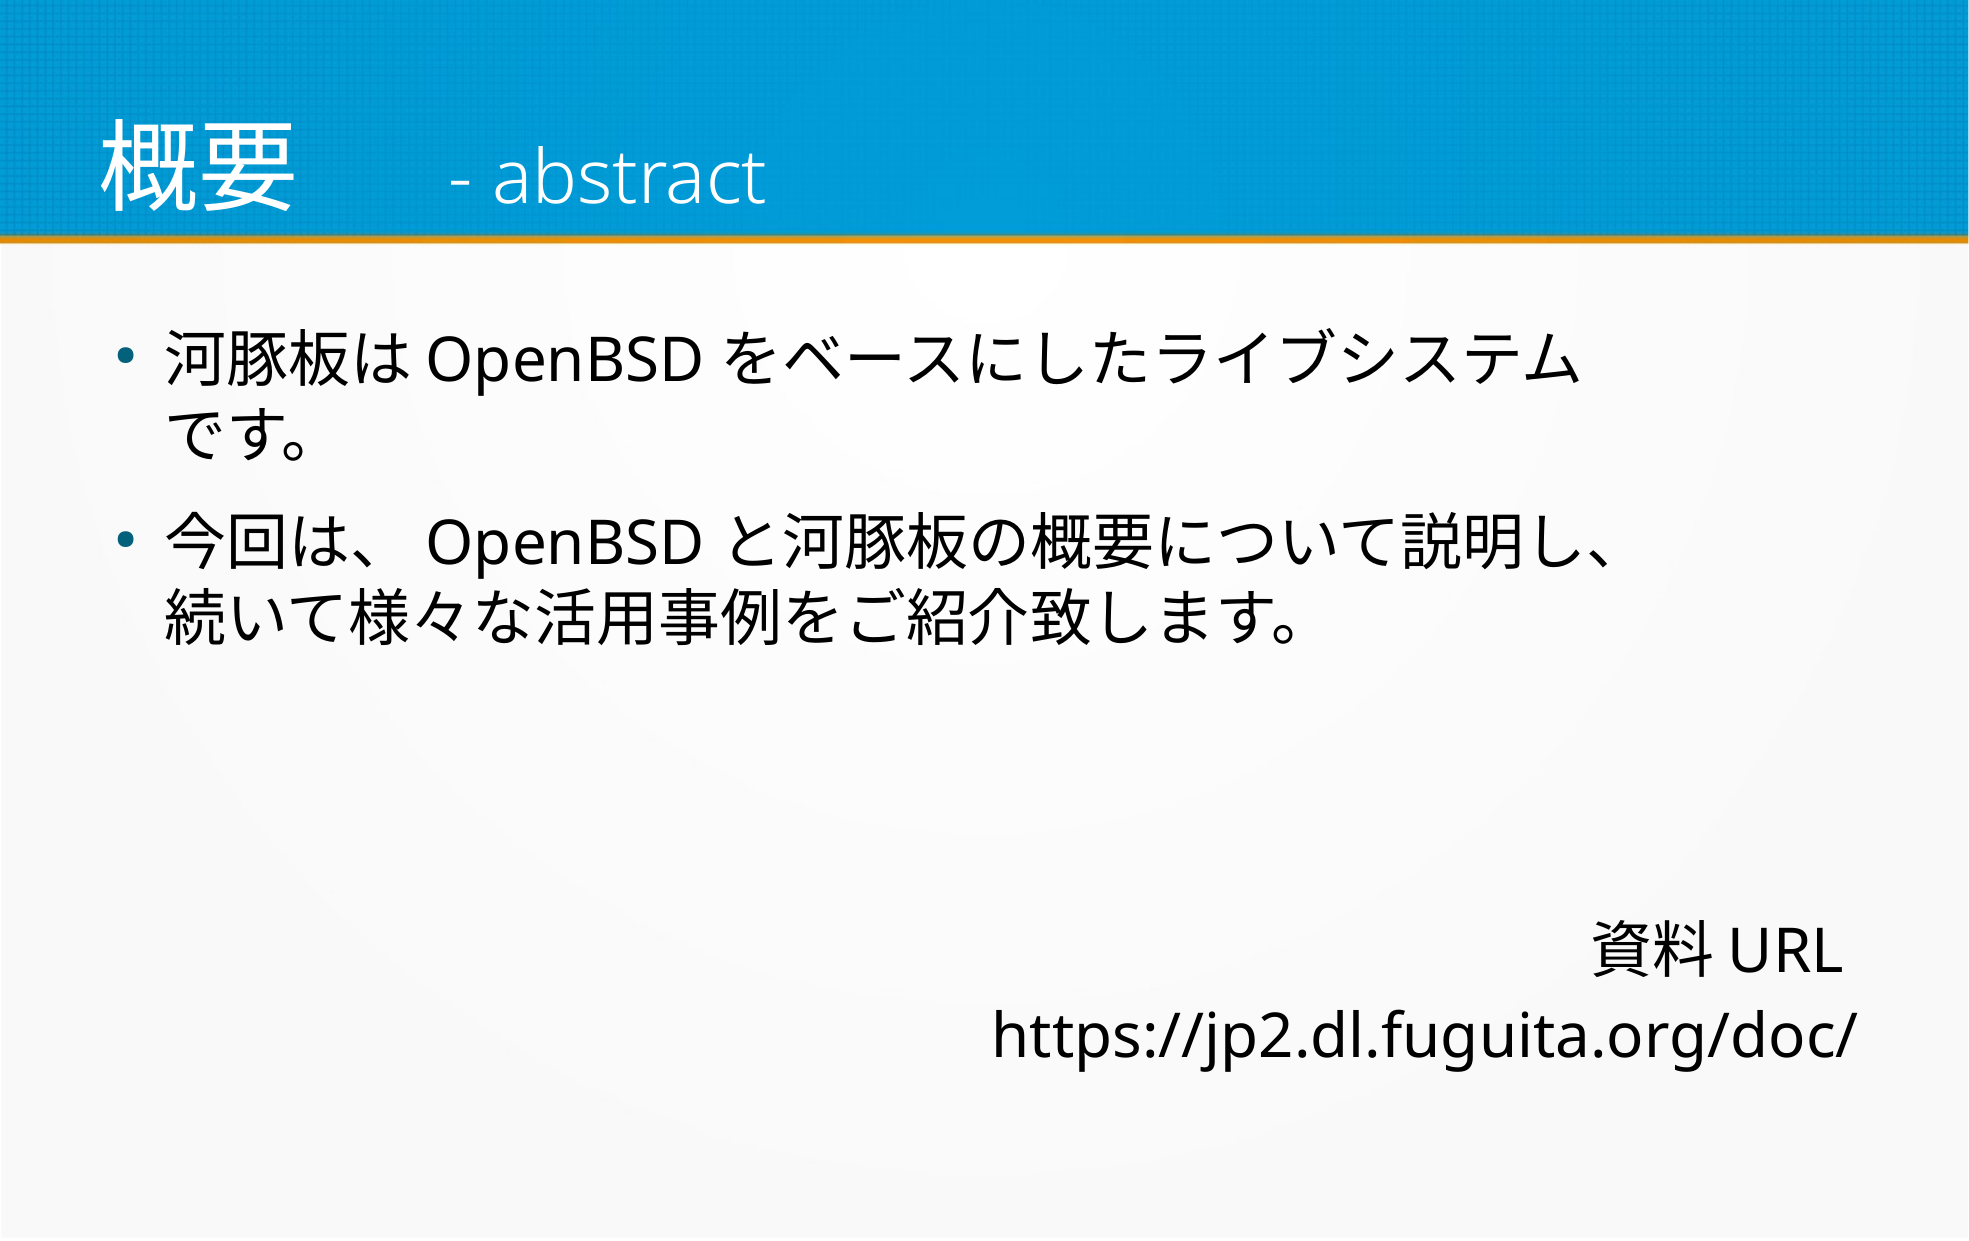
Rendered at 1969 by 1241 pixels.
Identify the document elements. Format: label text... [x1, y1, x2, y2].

list 河豚板はOpenBSDをベースにしたライブシステム です。 今回は、OpenBSDと河豚板の概要について説明し、 続いて様々な活用事例をご紹介致します。 資料URL https://jp2.dl.fuguita.org/doc/ [98, 315, 1861, 1081]
picture [0, 233, 1969, 1241]
title 概要 - abstract [98, 19, 1870, 227]
